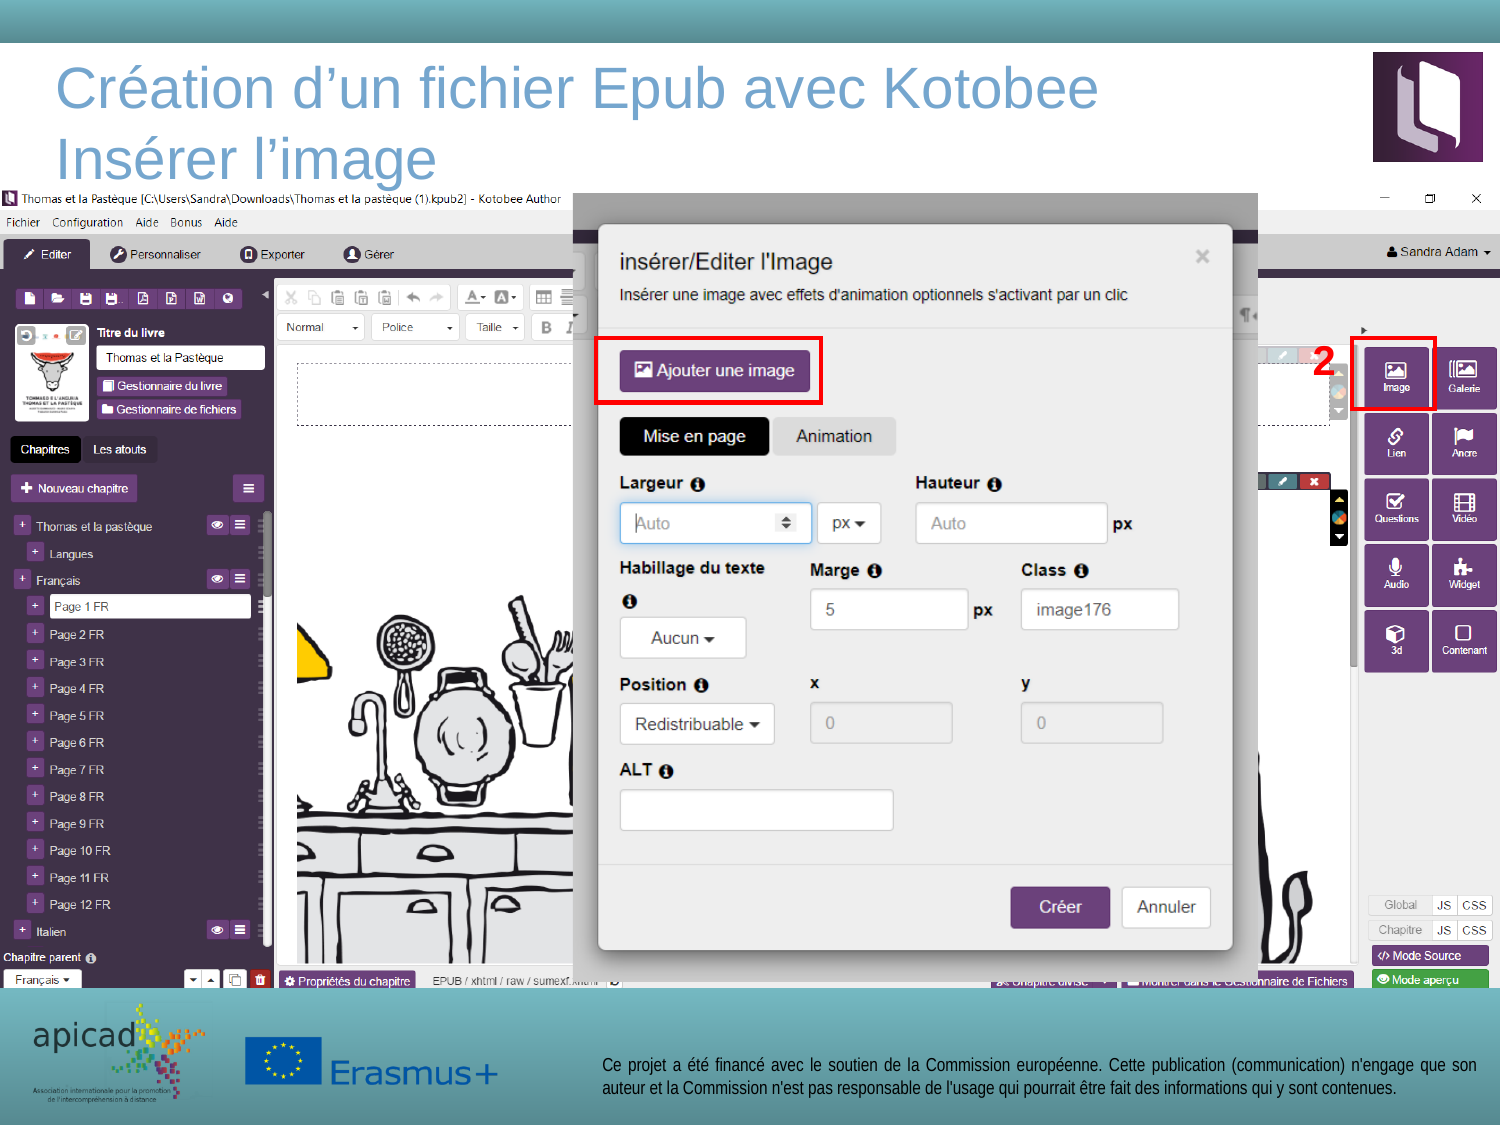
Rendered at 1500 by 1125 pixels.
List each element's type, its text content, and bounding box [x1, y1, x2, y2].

picture [0, 187, 1500, 988]
text_box 2 [1297, 326, 1358, 392]
picture [230, 1023, 512, 1098]
text_box Ce projet a été financé avec le soutien de la Commission européenne. Cette publication (communication) n'engage que son auteur et la Commission n'est pas responsable de l'usage qui pourrait être fait des informations qui y sont contenues. [596, 1046, 1483, 1105]
text_box Insérer l’image [41, 113, 1353, 200]
text_box Création d’un fichier Epub avec Kotobee [41, 42, 1353, 113]
picture [29, 999, 213, 1108]
picture [1373, 52, 1483, 162]
text_box [0, 0, 1500, 43]
text_box [0, 988, 1500, 1125]
